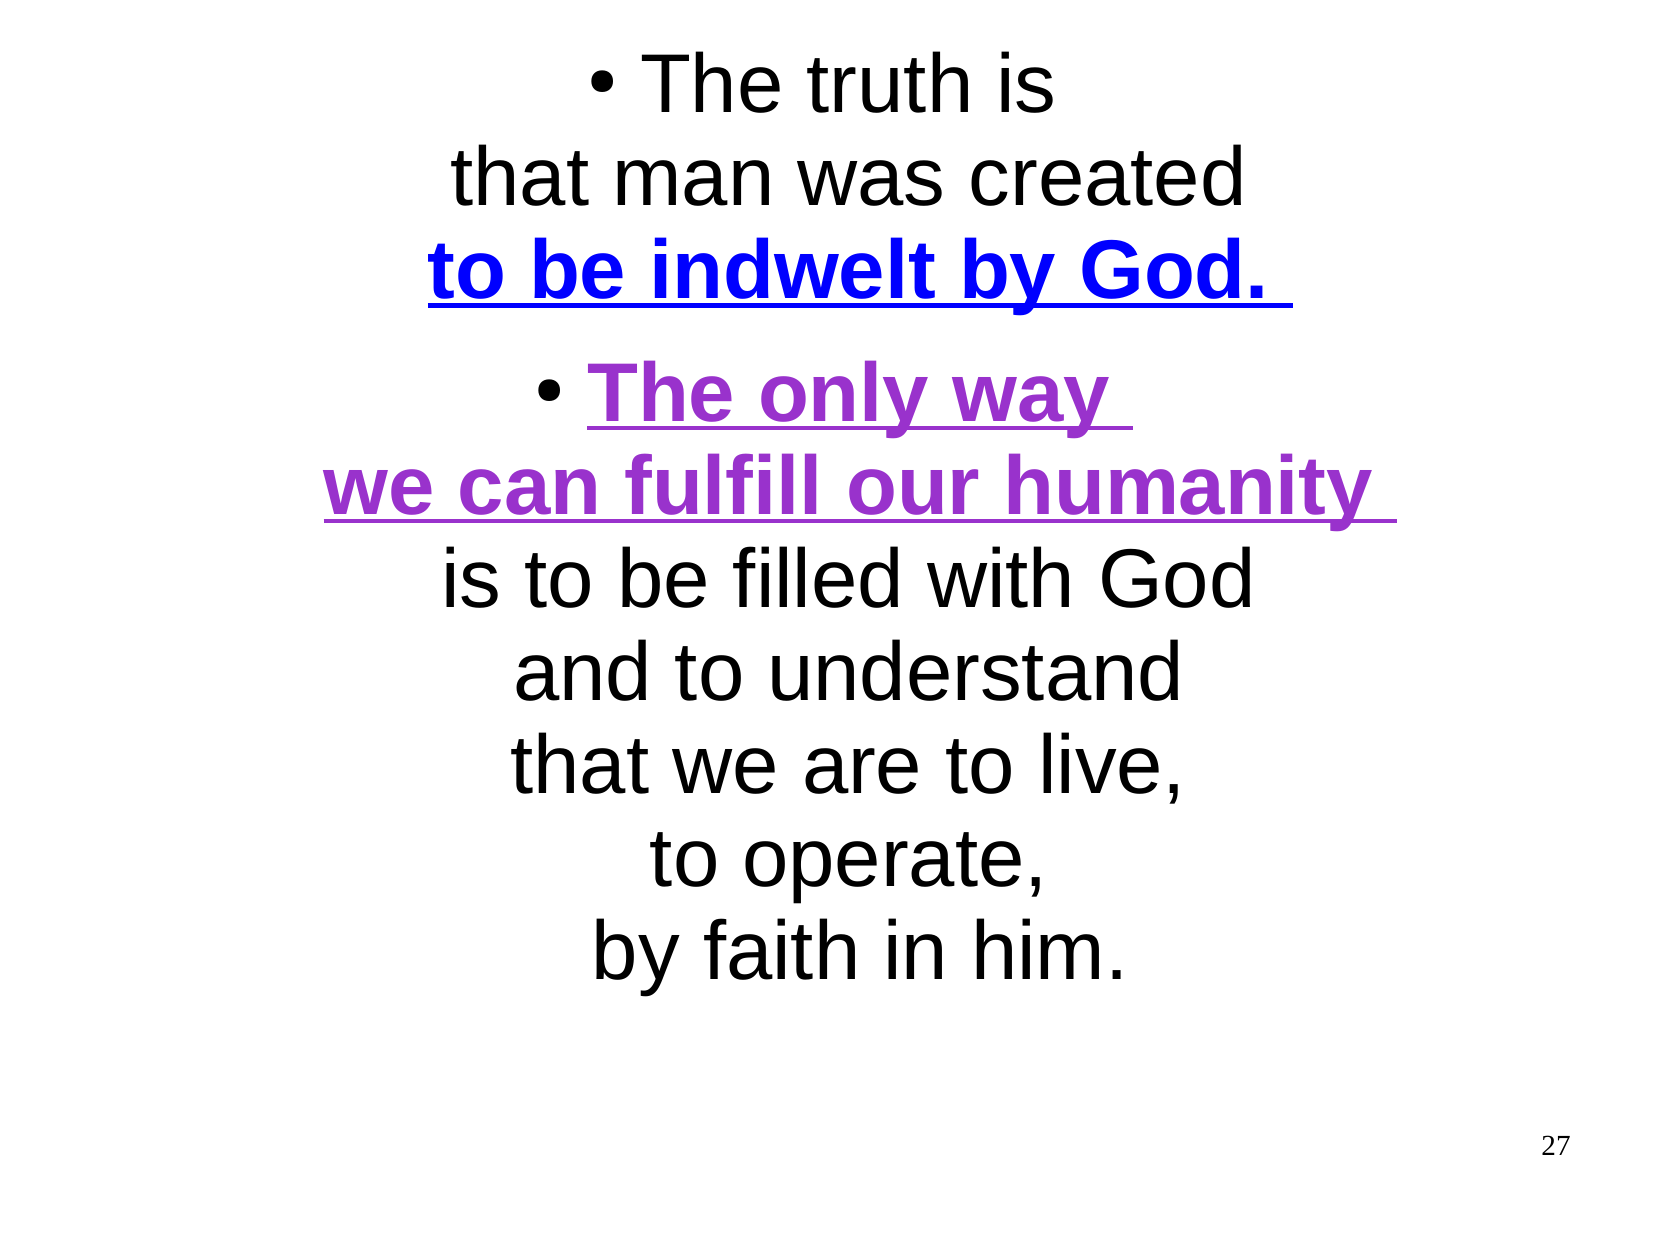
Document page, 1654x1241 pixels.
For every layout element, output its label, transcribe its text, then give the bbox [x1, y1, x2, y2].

list The truth is that man was created to be indwelt by God. The only way we can fulfill our humanity is to be filled with God and to understand that we are to live, to operate, by faith in him. [37, 37, 1613, 1238]
